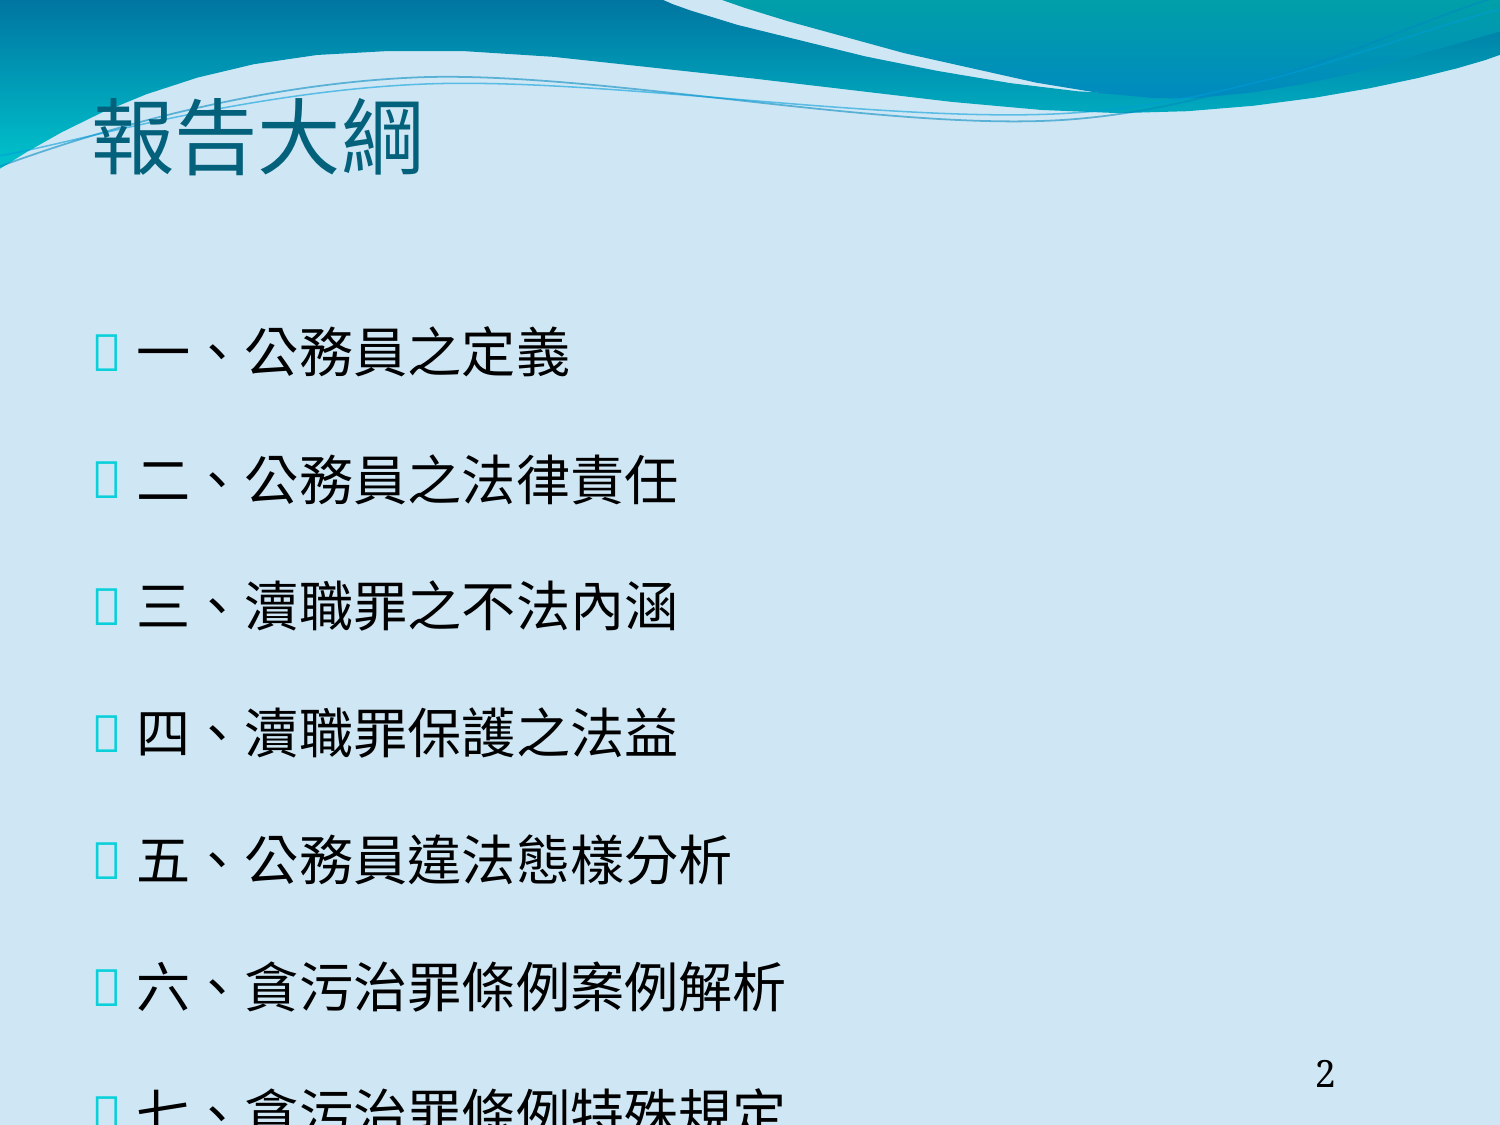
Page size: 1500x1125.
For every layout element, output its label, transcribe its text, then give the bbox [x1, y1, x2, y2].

title 報告大綱 [76, 78, 1420, 251]
slide_number <編號> [1299, 1042, 1425, 1103]
list 一、公務員之定義 二、公務員之法律責任 三、瀆職罪之不法內涵 四、瀆職罪保護之法益 五、公務員違法態樣分析 六、貪污治罪條例案例解析 七、貪污治罪條例特殊規定 八、結語 [76, 278, 1420, 1071]
